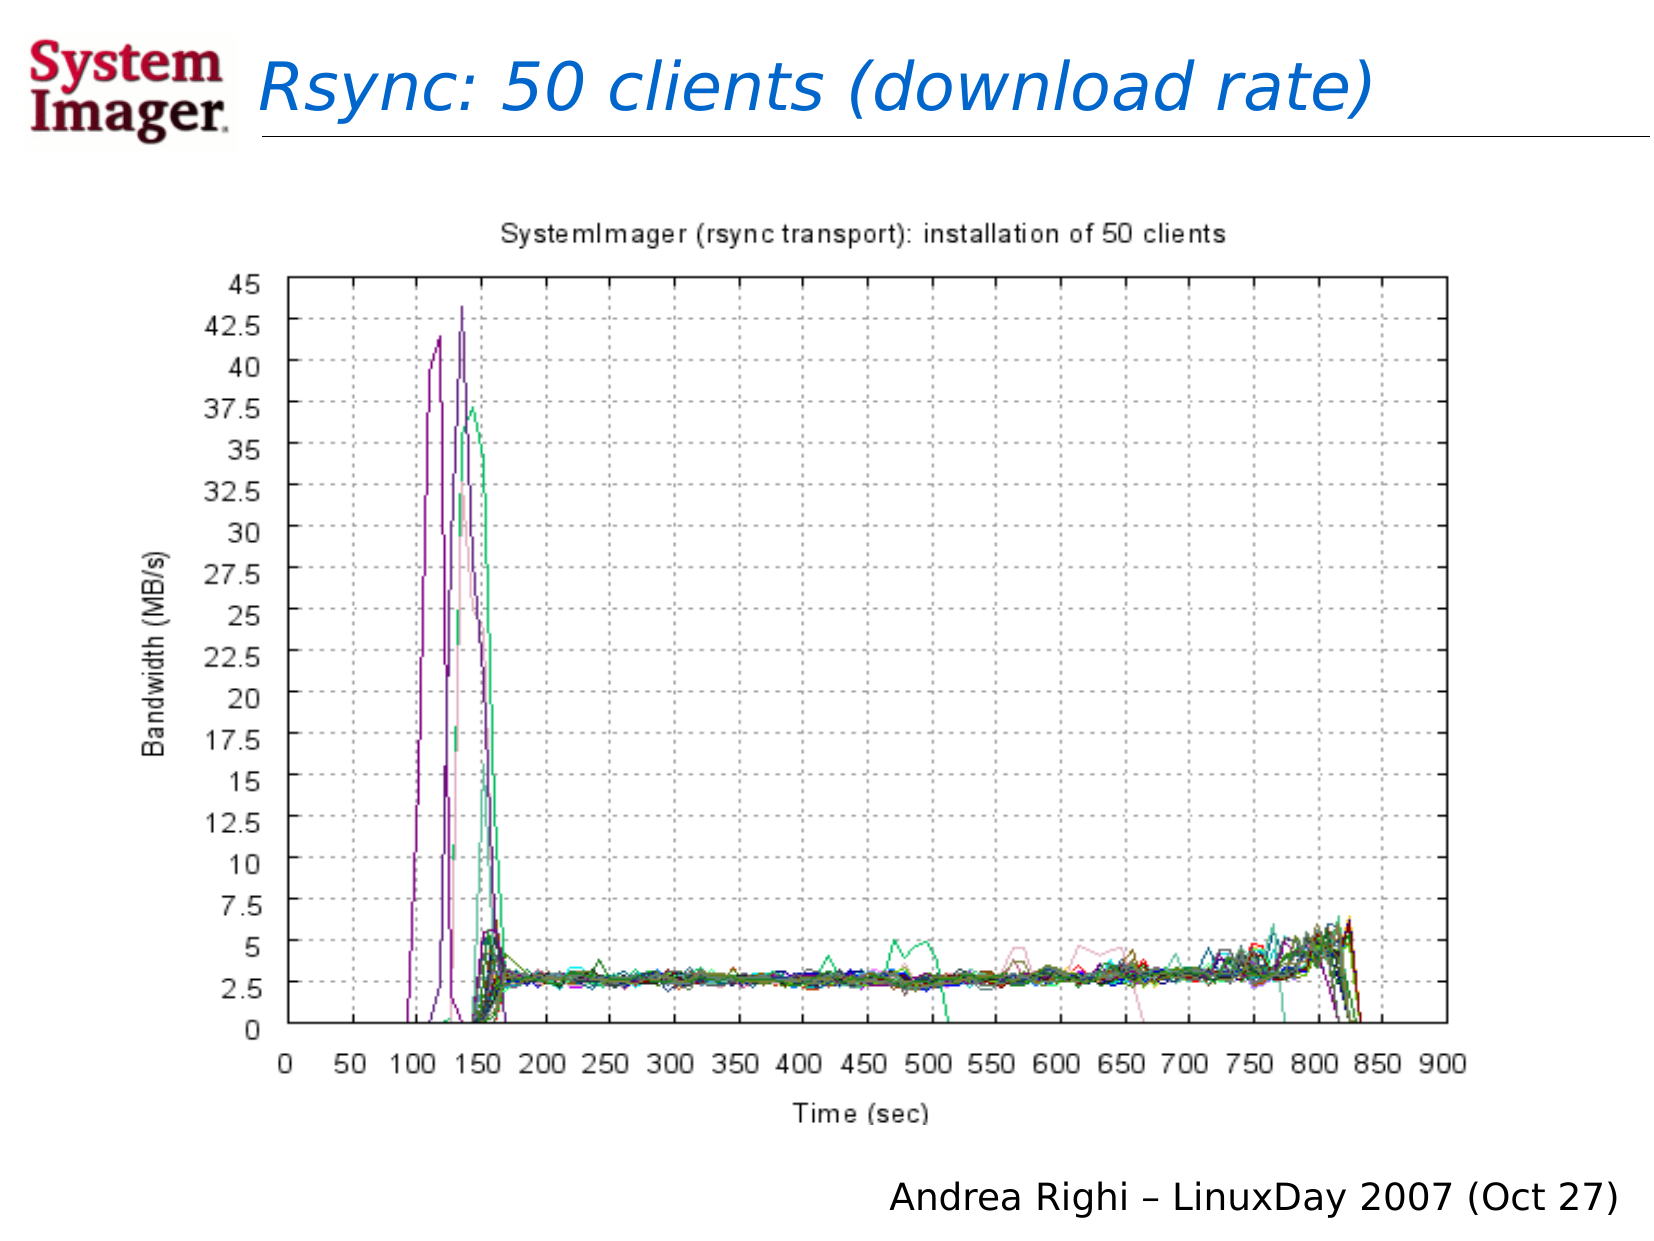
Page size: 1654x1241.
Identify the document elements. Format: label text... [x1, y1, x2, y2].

picture [25, 34, 237, 151]
title Rsync: 50 clients (download rate) [258, 47, 1529, 126]
picture [112, 178, 1501, 1126]
